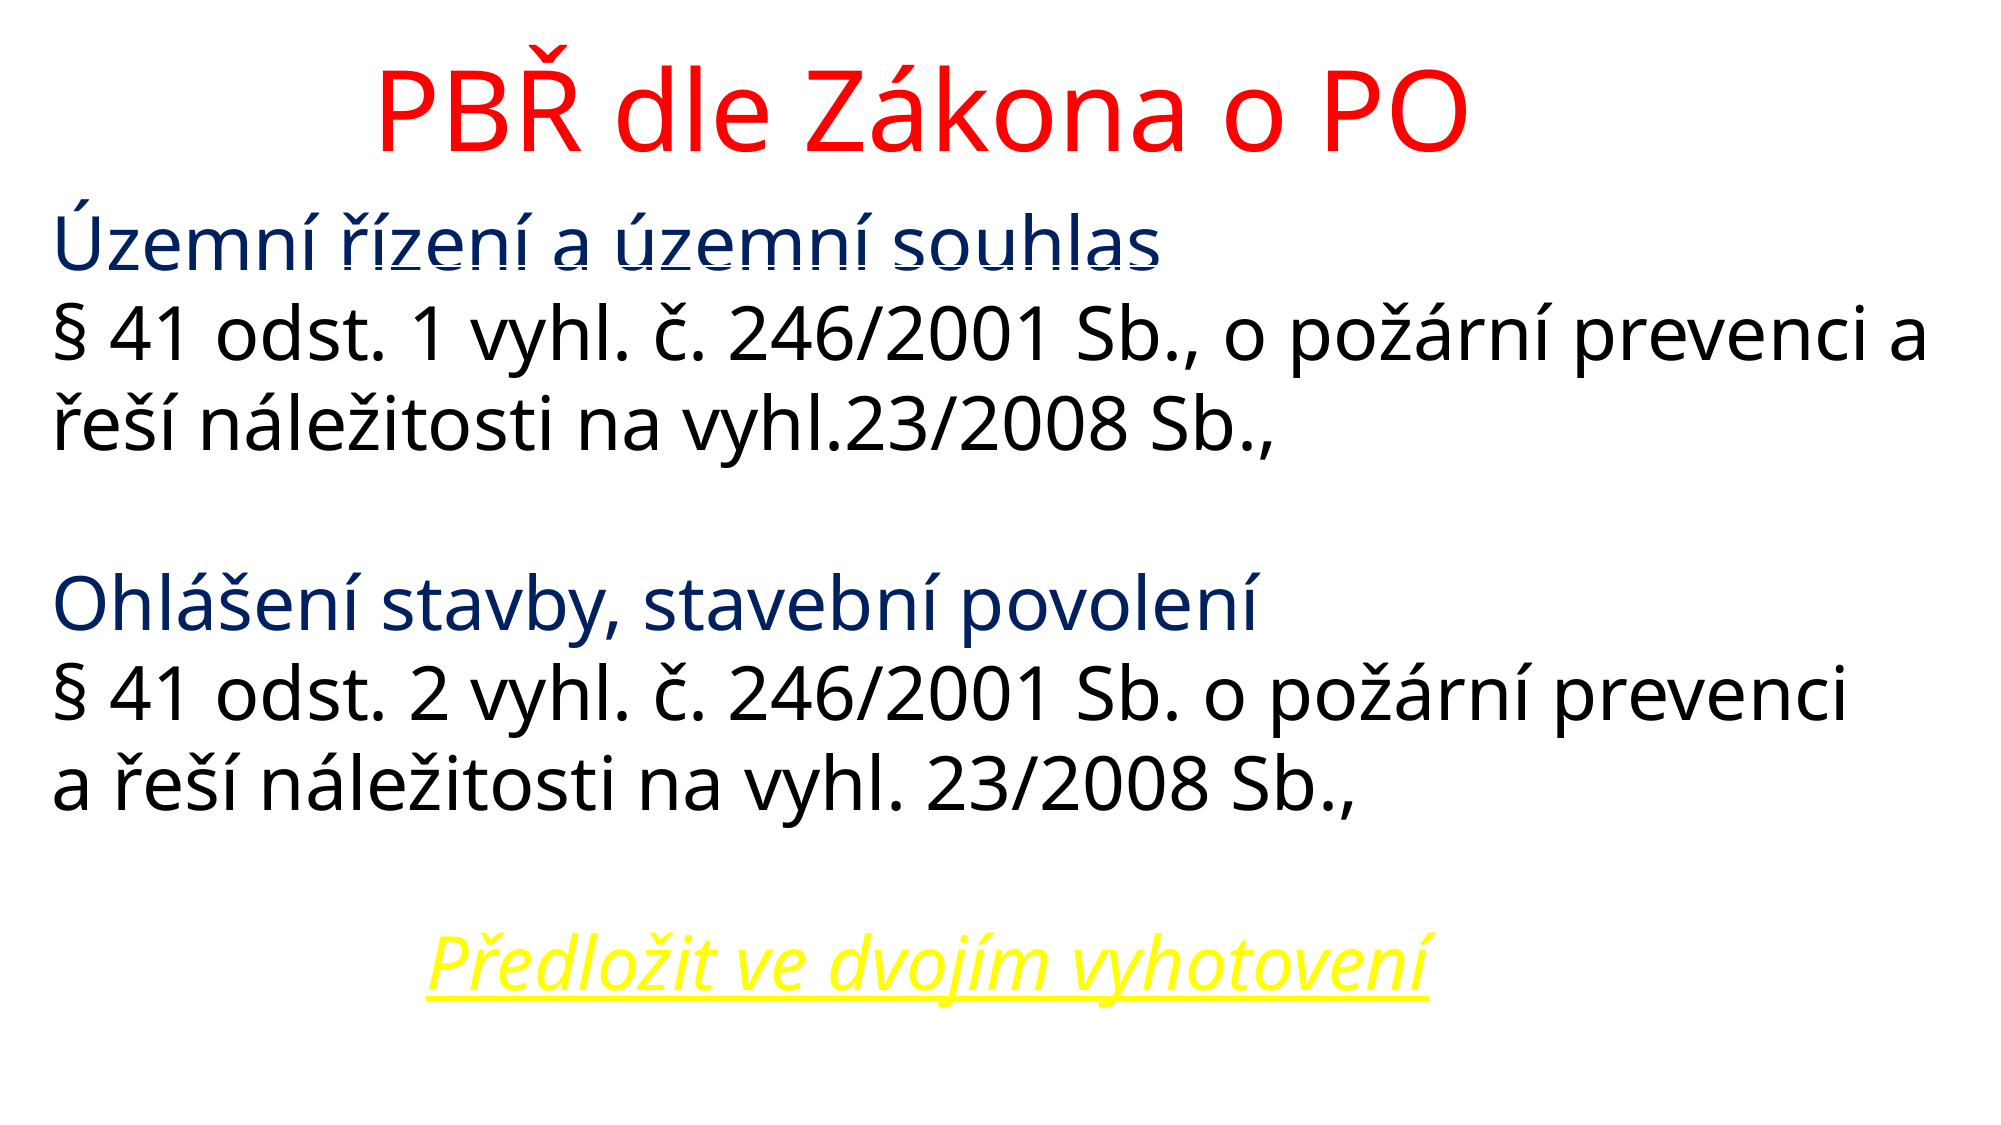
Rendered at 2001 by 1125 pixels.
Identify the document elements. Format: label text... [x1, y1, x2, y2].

list PBŘ dle Zákona o PO [324, 31, 1725, 266]
title Územní řízení a územní souhlas § 41 odst. 1 vyhl. č. 246/2001 Sb., o požární prevenci a řeší náležitosti na vyhl.23/2008 Sb., Ohlášení stavby, stavební povolení § 41 odst. 2 vyhl. č. 246/2001 Sb. o požární prevenci a řeší náležitosti na vyhl. 23/2008 Sb., Předložit ve dvojím vyhotovení [36, 92, 2001, 1109]
